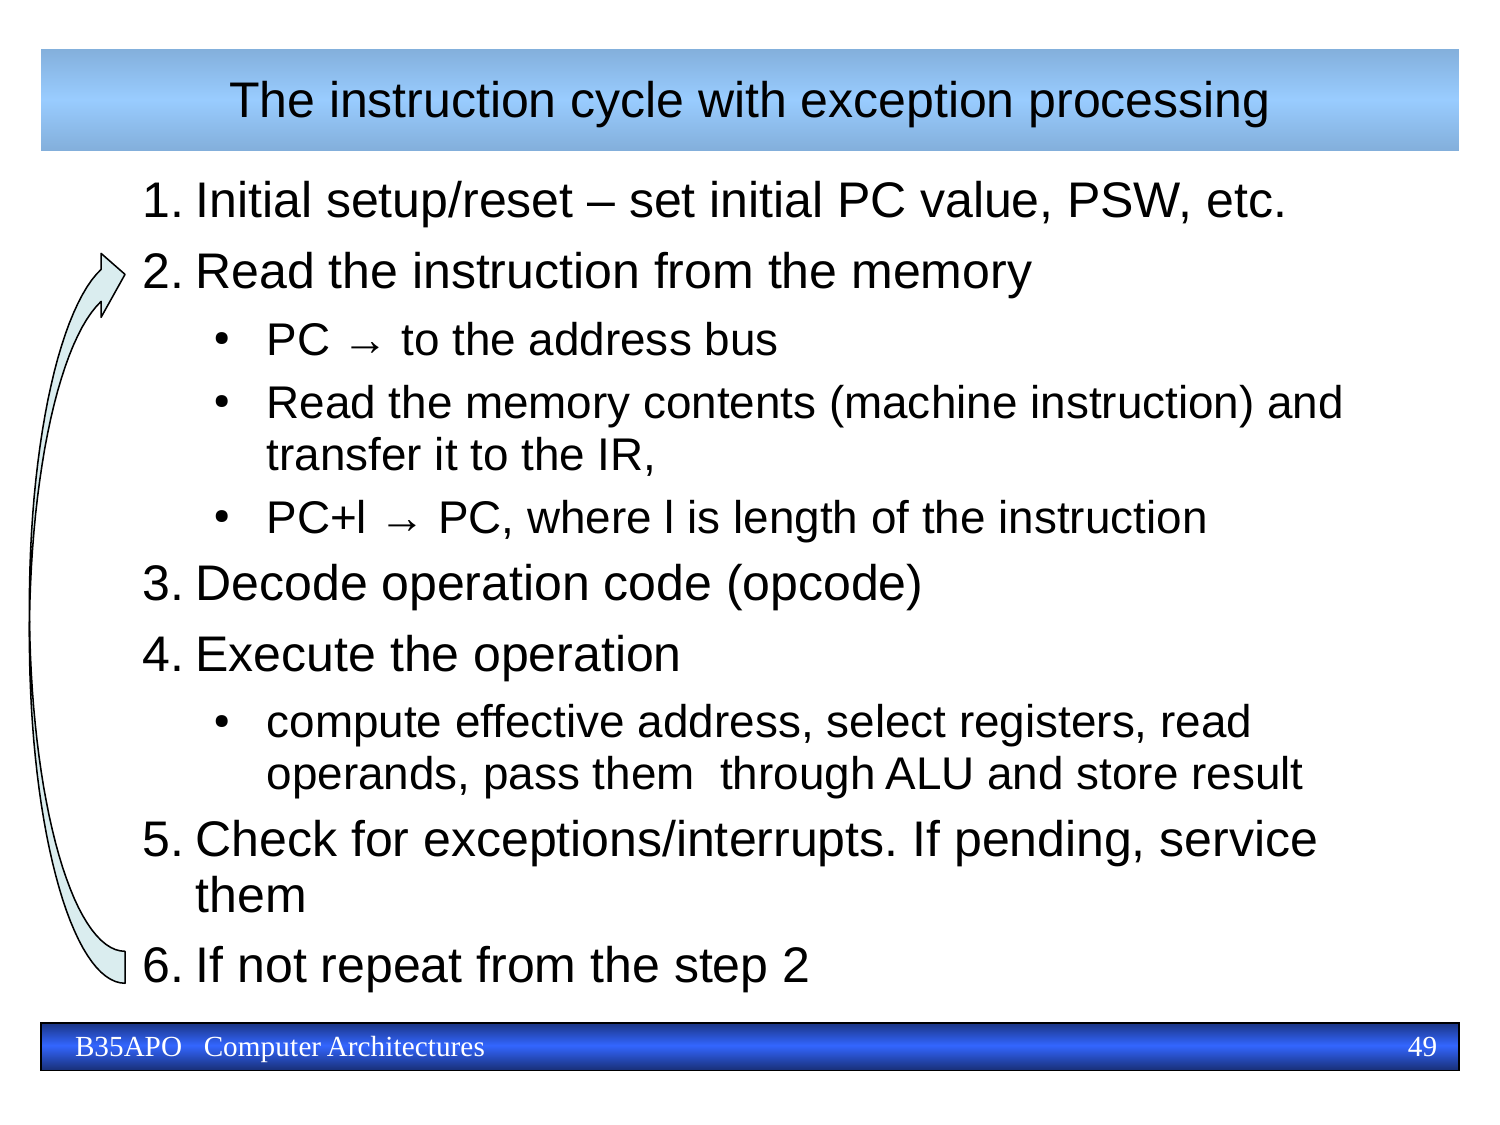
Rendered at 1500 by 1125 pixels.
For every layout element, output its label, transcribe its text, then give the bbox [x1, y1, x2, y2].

text_box [29, 253, 126, 984]
list Initial setup/reset – set initial PC value, PSW, etc. Read the instruction from the memory PC → to the address bus Read the memory contents (machine instruction) and transfer it to the IR, PC+l → PC, where l is length of the instruction Decode operation code (opcode) Execute the operation compute effective address, select registers, read operands, pass them through ALU and store result Check for exceptions/interrupts. If pending, service them If not repeat from the step 2 [124, 172, 1438, 1000]
title The instruction cycle with exception processing [41, 49, 1459, 151]
